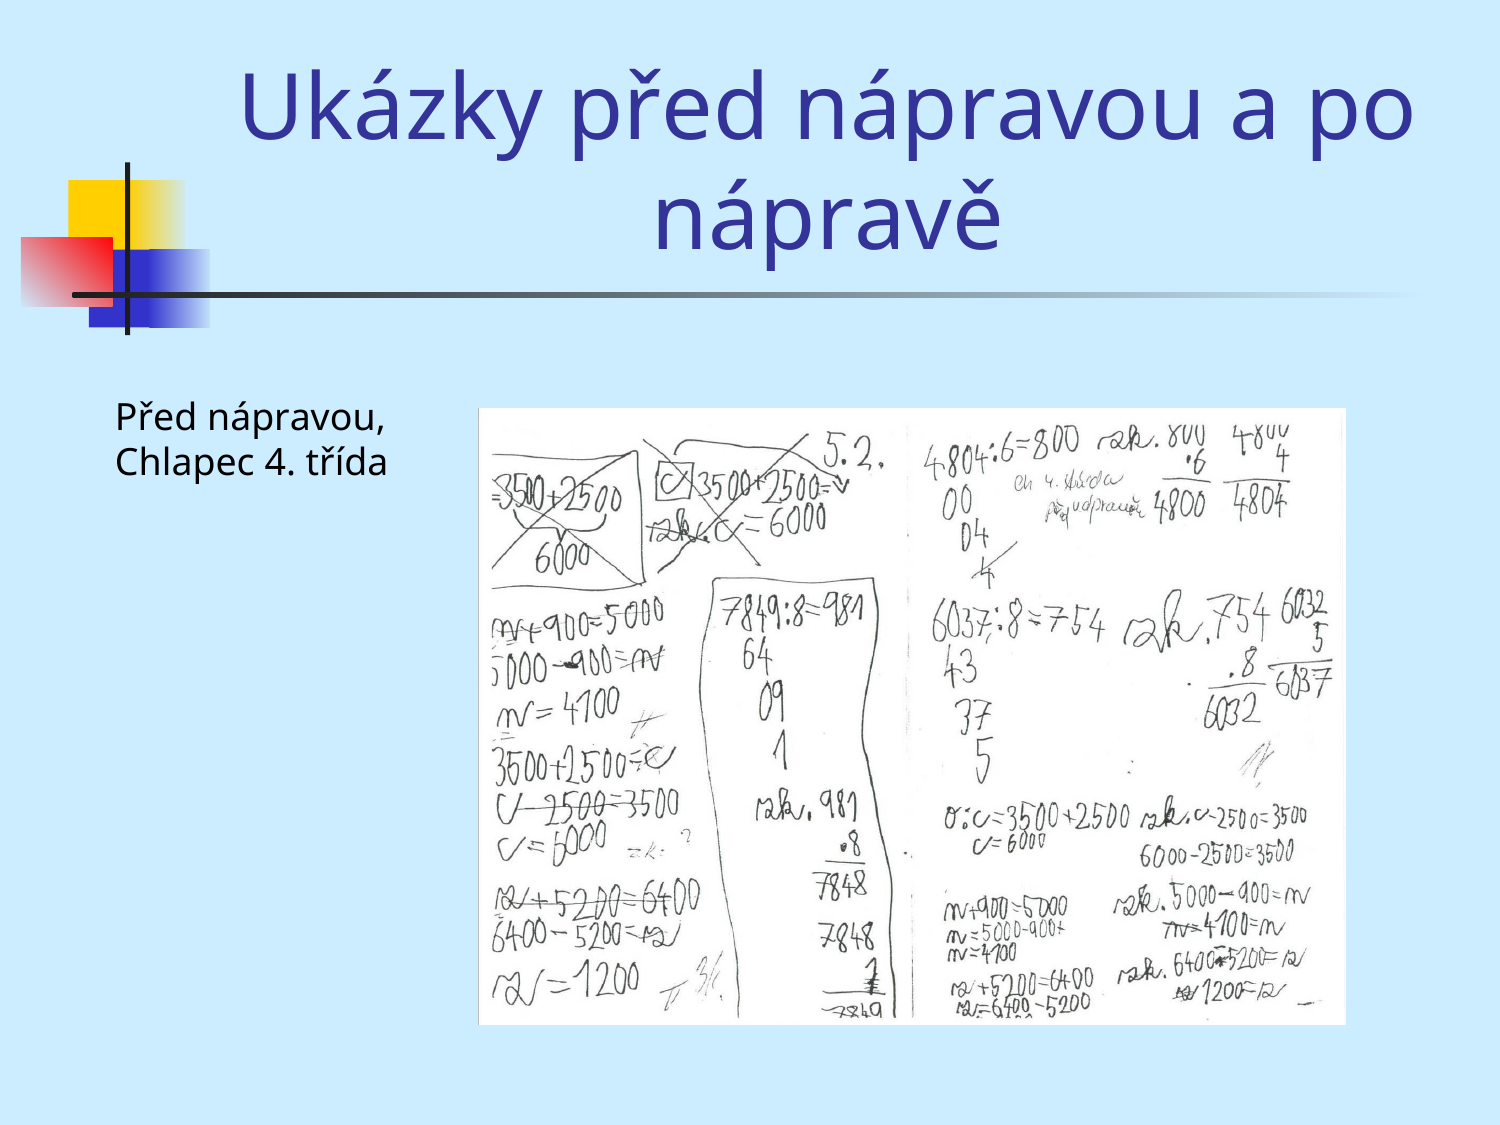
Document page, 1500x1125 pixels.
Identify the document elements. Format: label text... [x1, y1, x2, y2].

title Ukázky před nápravou a po nápravě [188, 35, 1468, 276]
picture [478, 408, 1346, 1026]
text_box Před nápravou, Chlapec 4. třída [100, 385, 414, 491]
